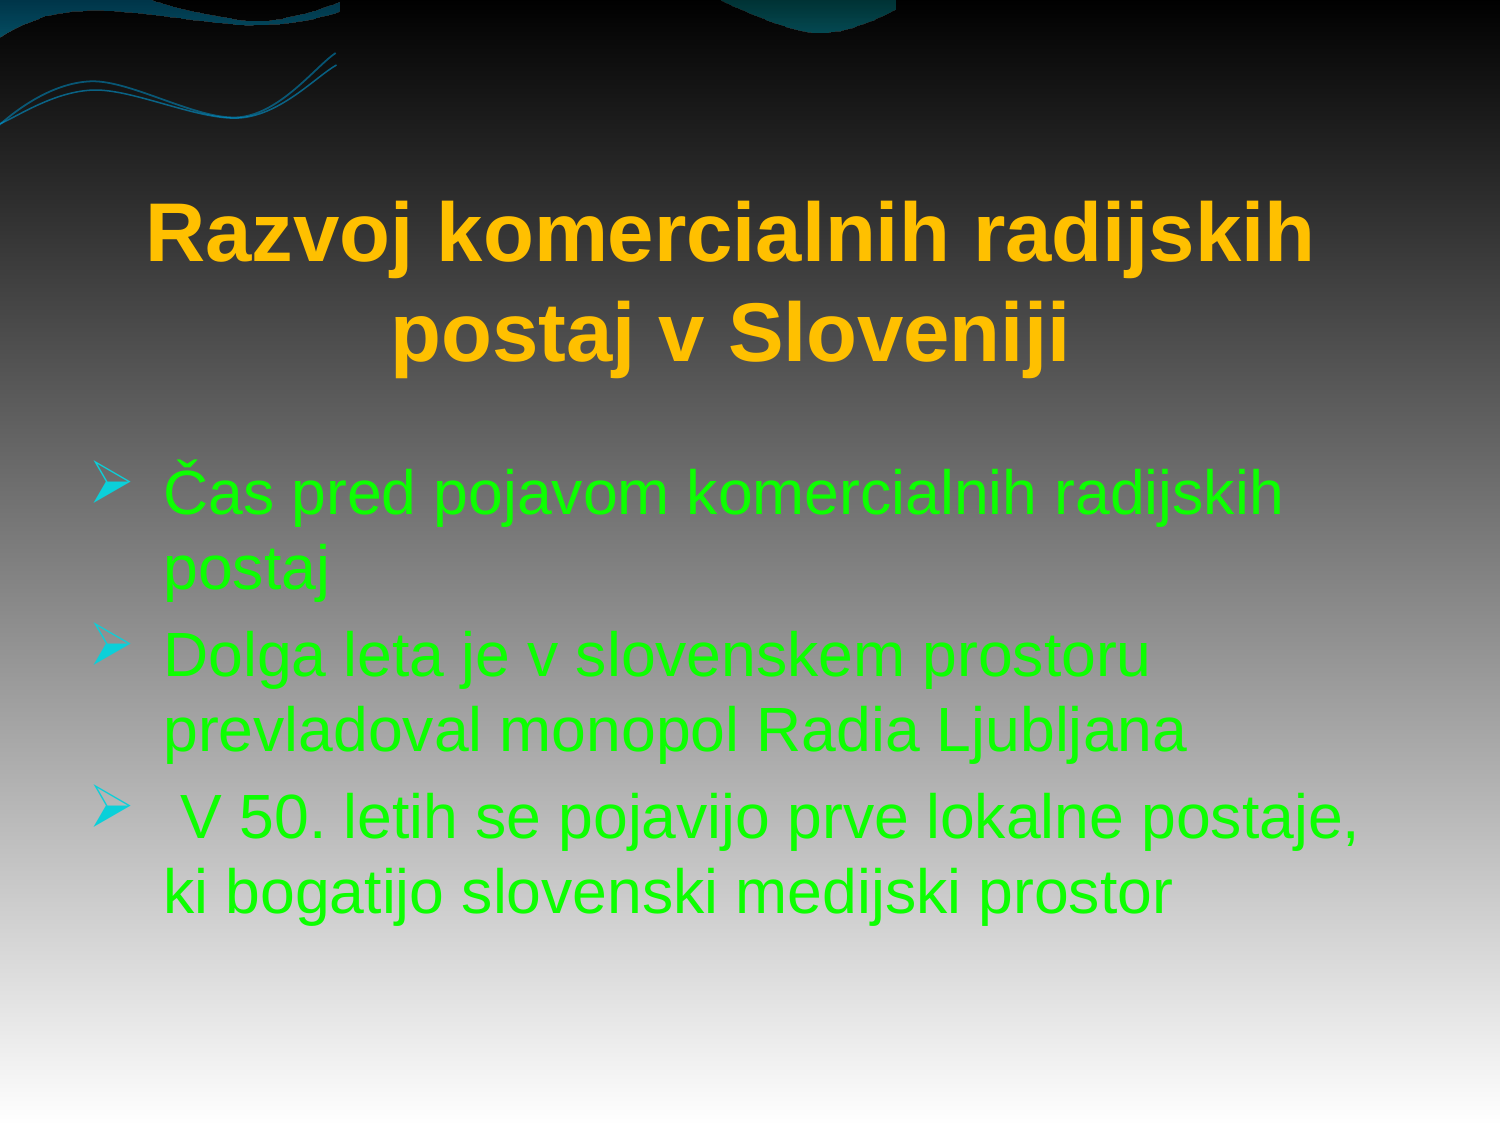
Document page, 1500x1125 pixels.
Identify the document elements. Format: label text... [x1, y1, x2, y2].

subtitle Čas pred pojavom komercialnih radijskih postaj Dolga leta je v slovenskem prostoru prevladoval monopol Radia Ljubljana V 50. letih se pojavijo prve lokalne postaje, ki bogatijo slovenski medijski prostor [88, 444, 1377, 1047]
title Razvoj komercialnih radijskih postaj v Sloveniji [88, 78, 1377, 379]
